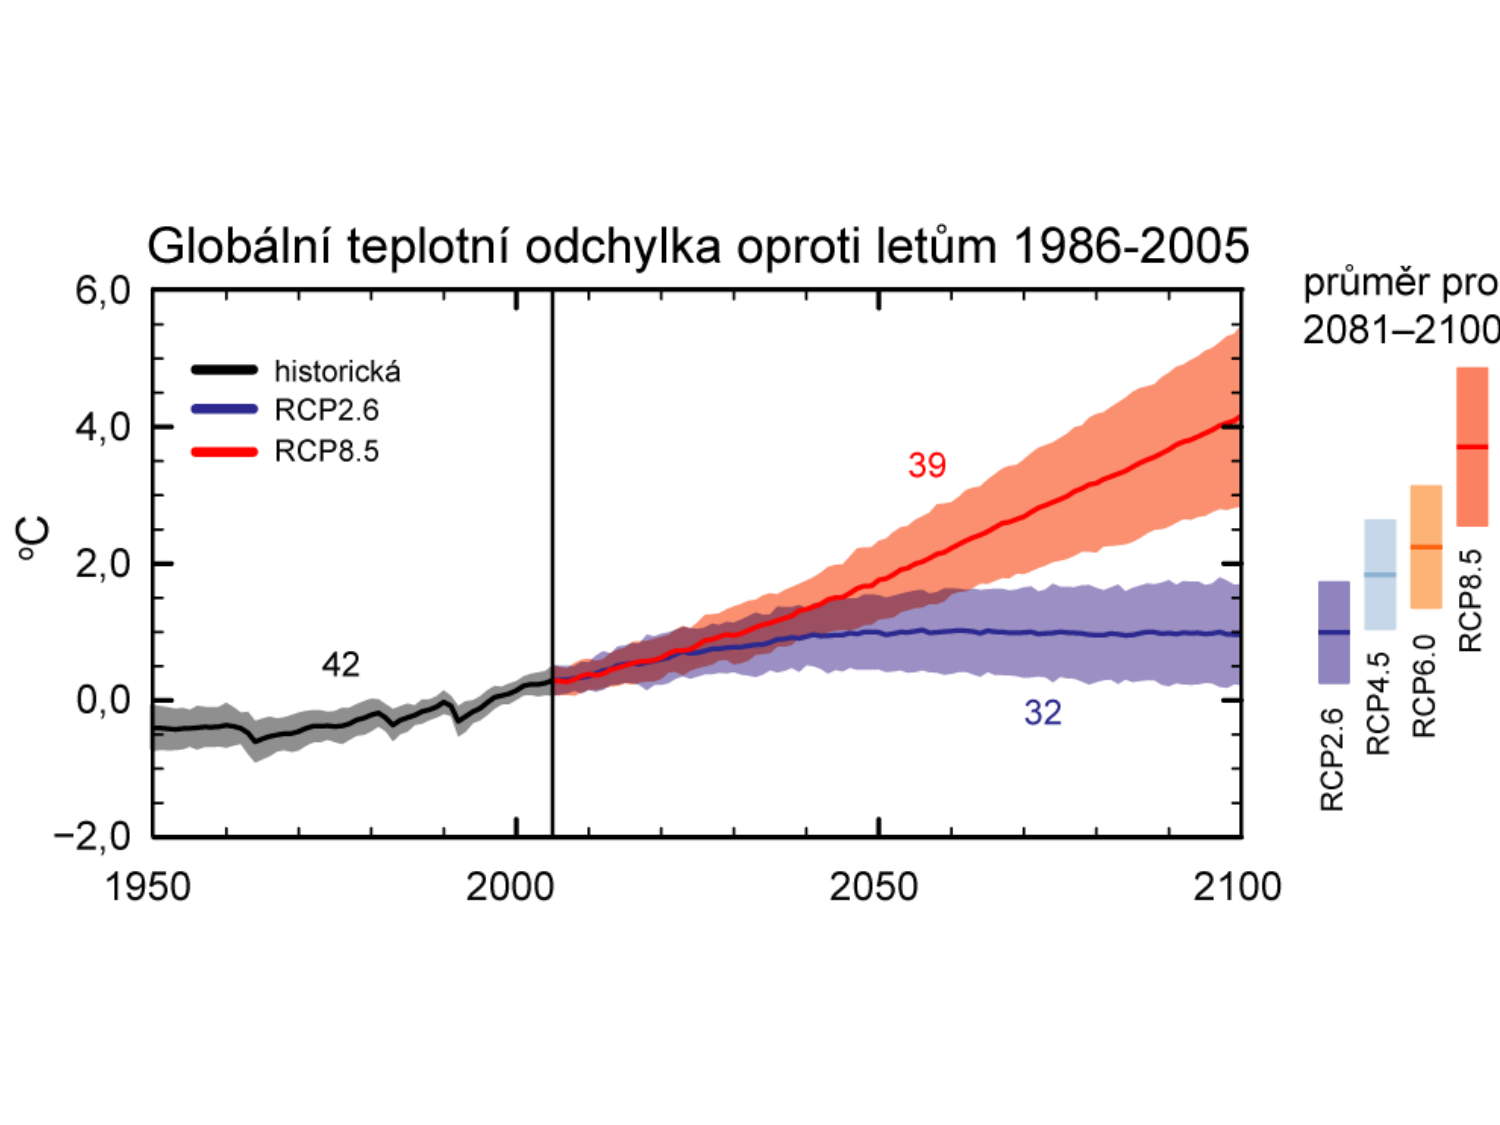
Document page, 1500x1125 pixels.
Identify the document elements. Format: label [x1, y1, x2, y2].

picture [7, 216, 1500, 917]
